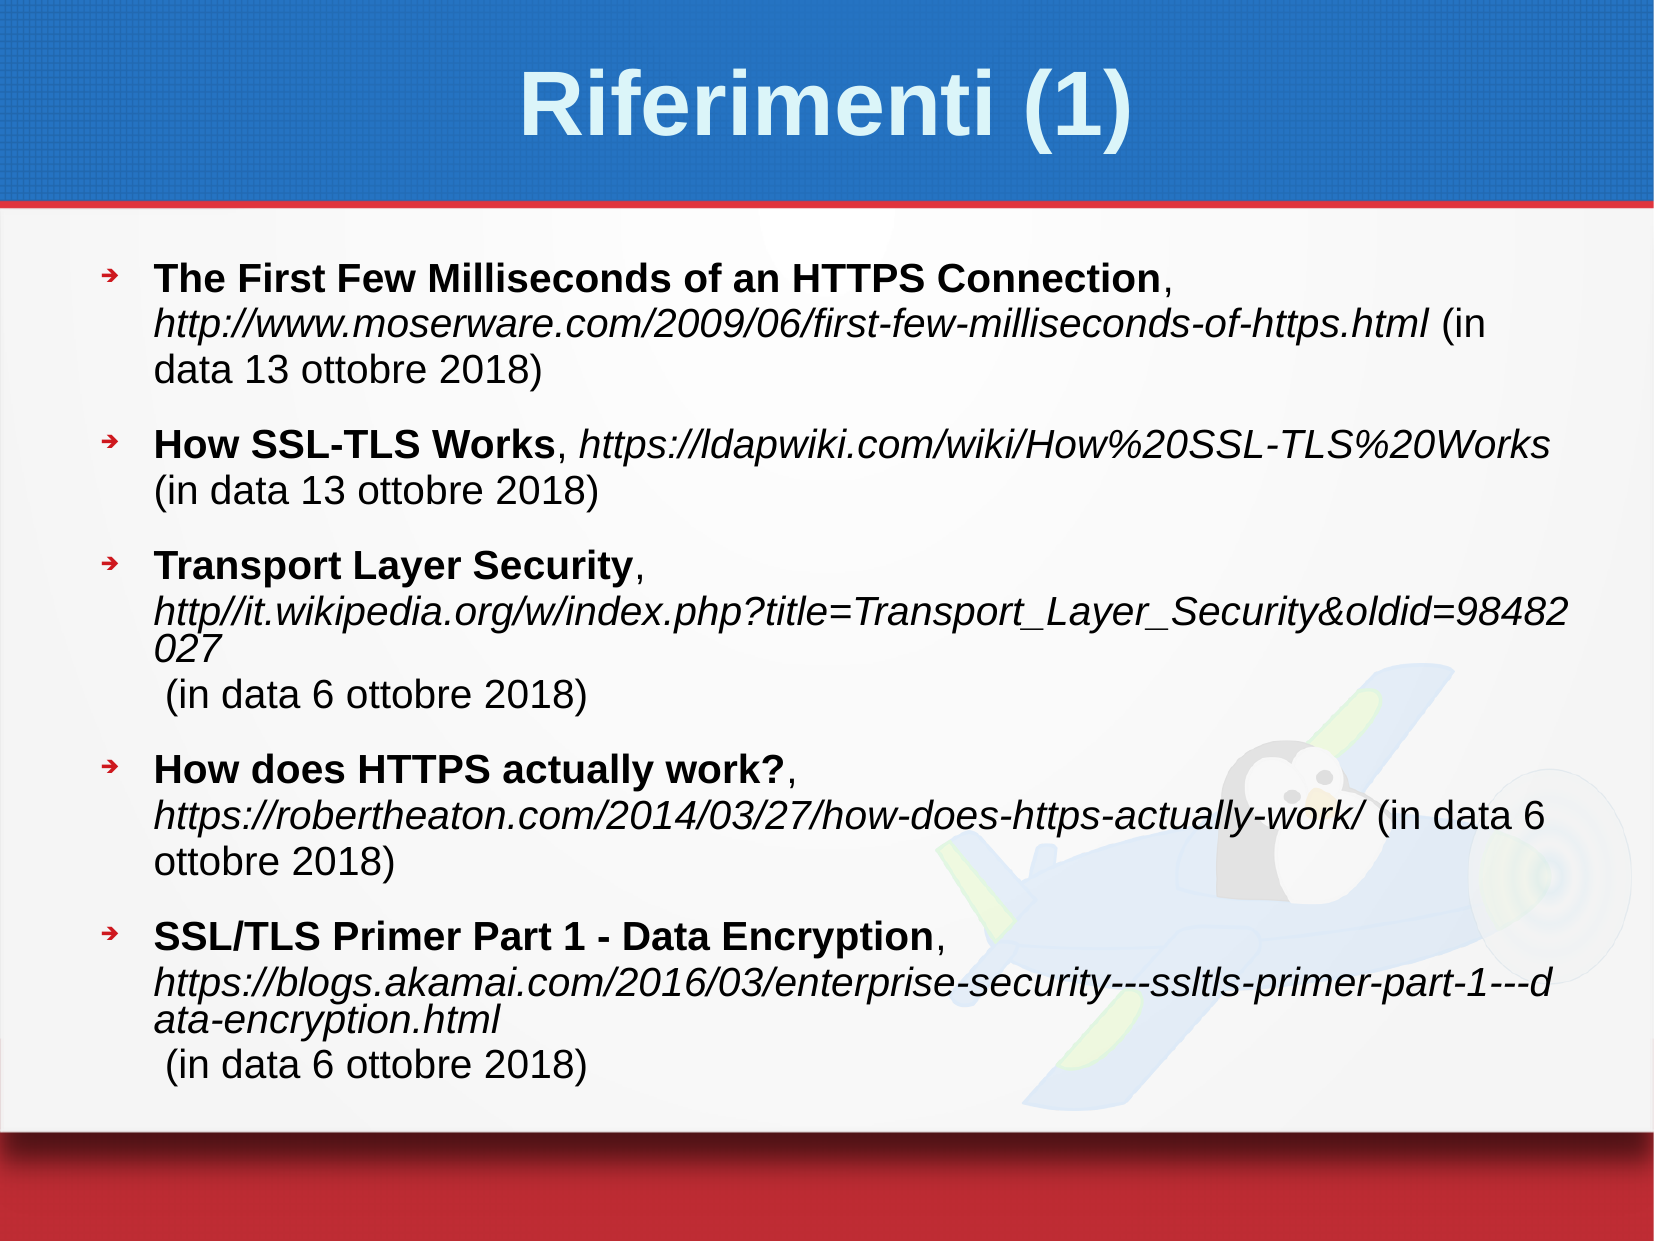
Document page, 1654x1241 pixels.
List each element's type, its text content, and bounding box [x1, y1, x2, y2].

list The First Few Milliseconds of an HTTPS Connection, http://www.moserware.com/2009/06/first-few-milliseconds-of-https.html (in data 13 ottobre 2018) How SSL-TLS Works, https://ldapwiki.com/wiki/How%20SSL-TLS%20Works (in data 13 ottobre 2018) Transport Layer Security, http//it.wikipedia.org/w/index.php?title=Transport_Layer_Security&oldid=98482027 (in data 6 ottobre 2018) How does HTTPS actually work?, https://robertheaton.com/2014/03/27/how-does-https-actually-work/ (in data 6 ottobre 2018) SSL/TLS Primer Part 1 - Data Encryption, https://blogs.akamai.com/2016/03/enterprise-security---ssltls-primer-part-1---data-encryption.html (in data 6 ottobre 2018) [82, 255, 1571, 1081]
title Riferimenti (1) [82, 20, 1571, 186]
picture [0, 0, 1654, 1241]
